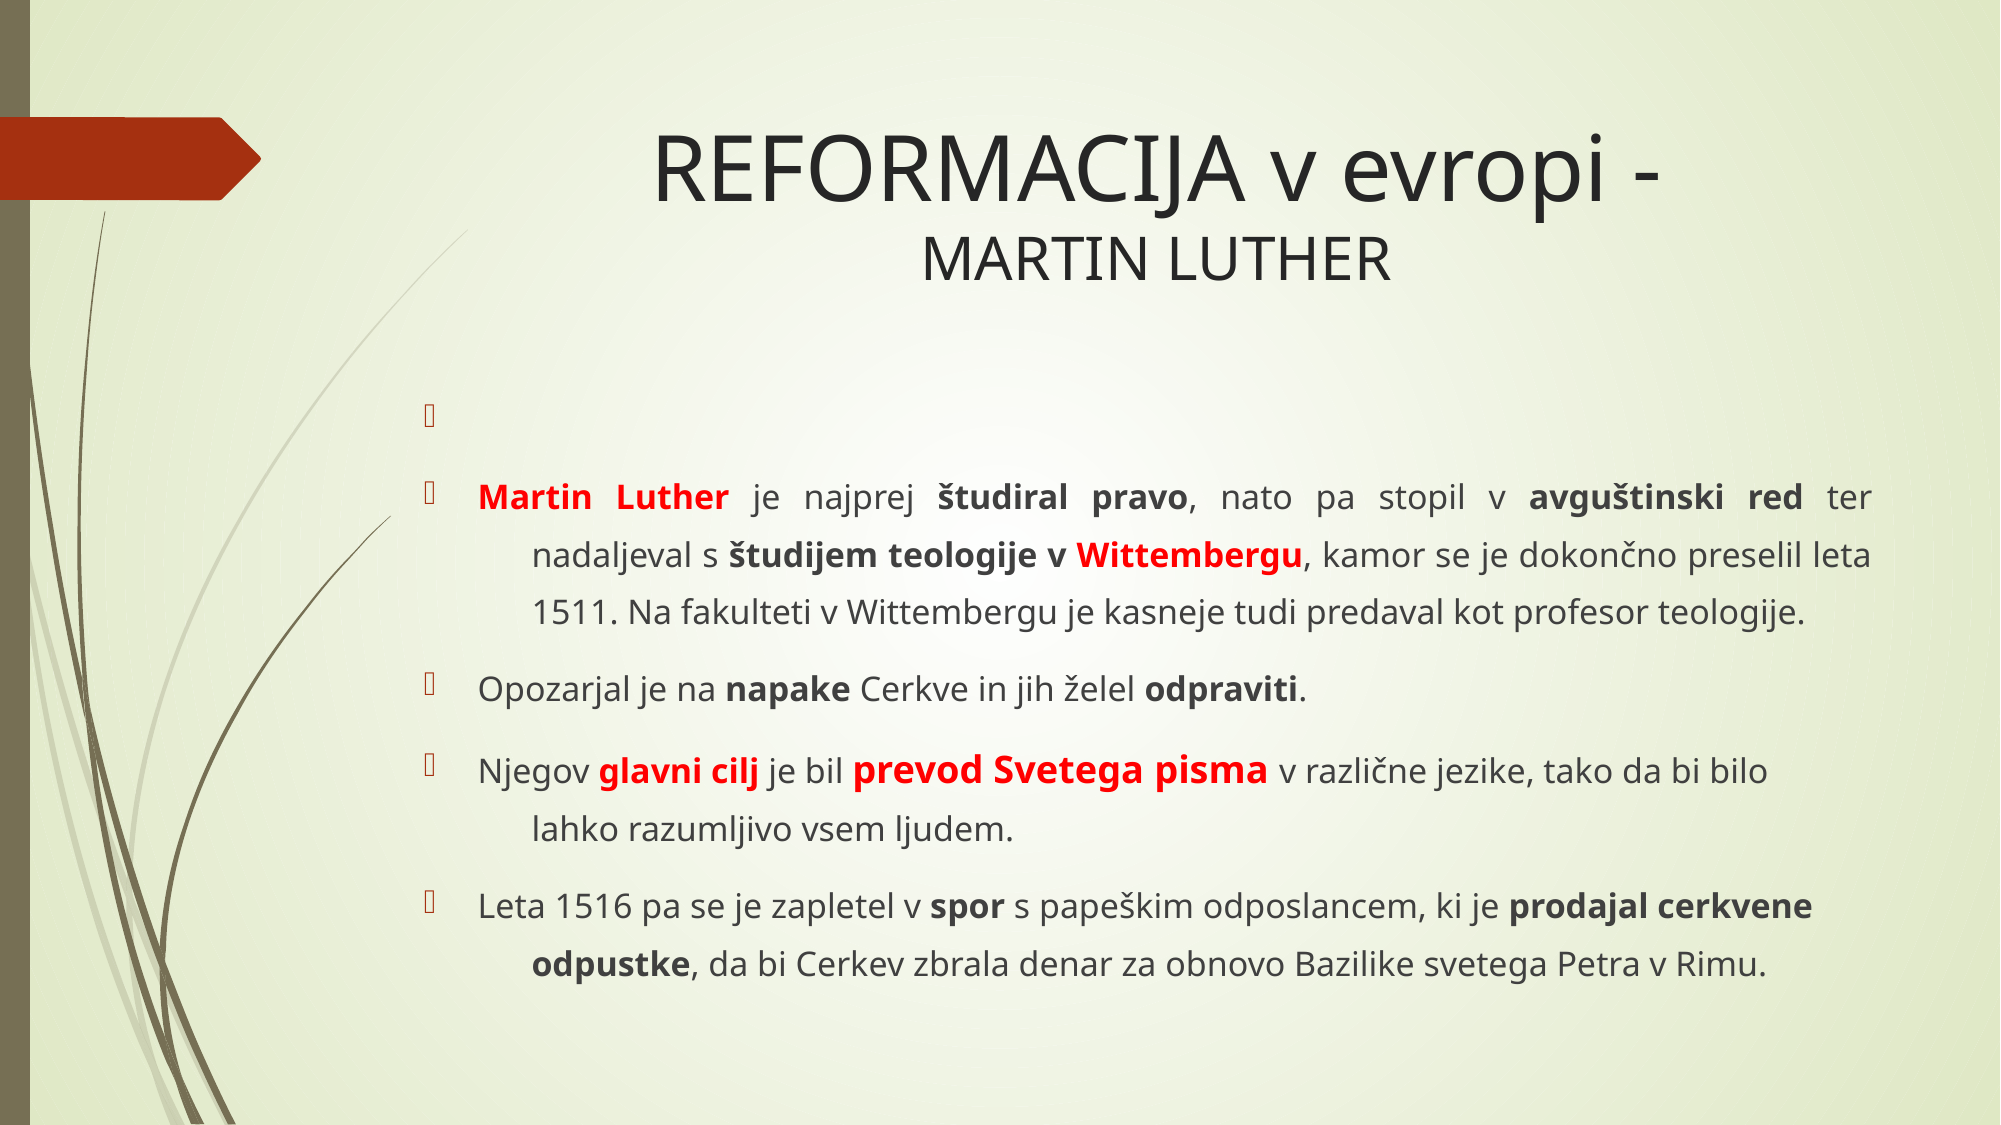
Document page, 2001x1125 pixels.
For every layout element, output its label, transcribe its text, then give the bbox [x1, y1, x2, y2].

title REFORMACIJA v evropi - MARTIN LUTHER [425, 102, 1888, 313]
list Martin Luther je najprej študiral pravo, nato pa stopil v avguštinski red ter nadaljeval s študijem teologije v Wittembergu, kamor se je dokončno preselil leta 1511. Na fakulteti v Wittembergu je kasneje tudi predaval kot profesor teologije. Opozarjal je na napake Cerkve in jih želel odpraviti. Njegov glavni cilj je bil prevod Svetega pisma v različne jezike, tako da bi bilo lahko razumljivo vsem ljudem. Leta 1516 pa se je zapletel v spor s papeškim odposlancem, ki je prodajal cerkvene odpustke, da bi Cerkev zbrala denar za obnovo Bazilike svetega Petra v Rimu. [408, 391, 1888, 1090]
